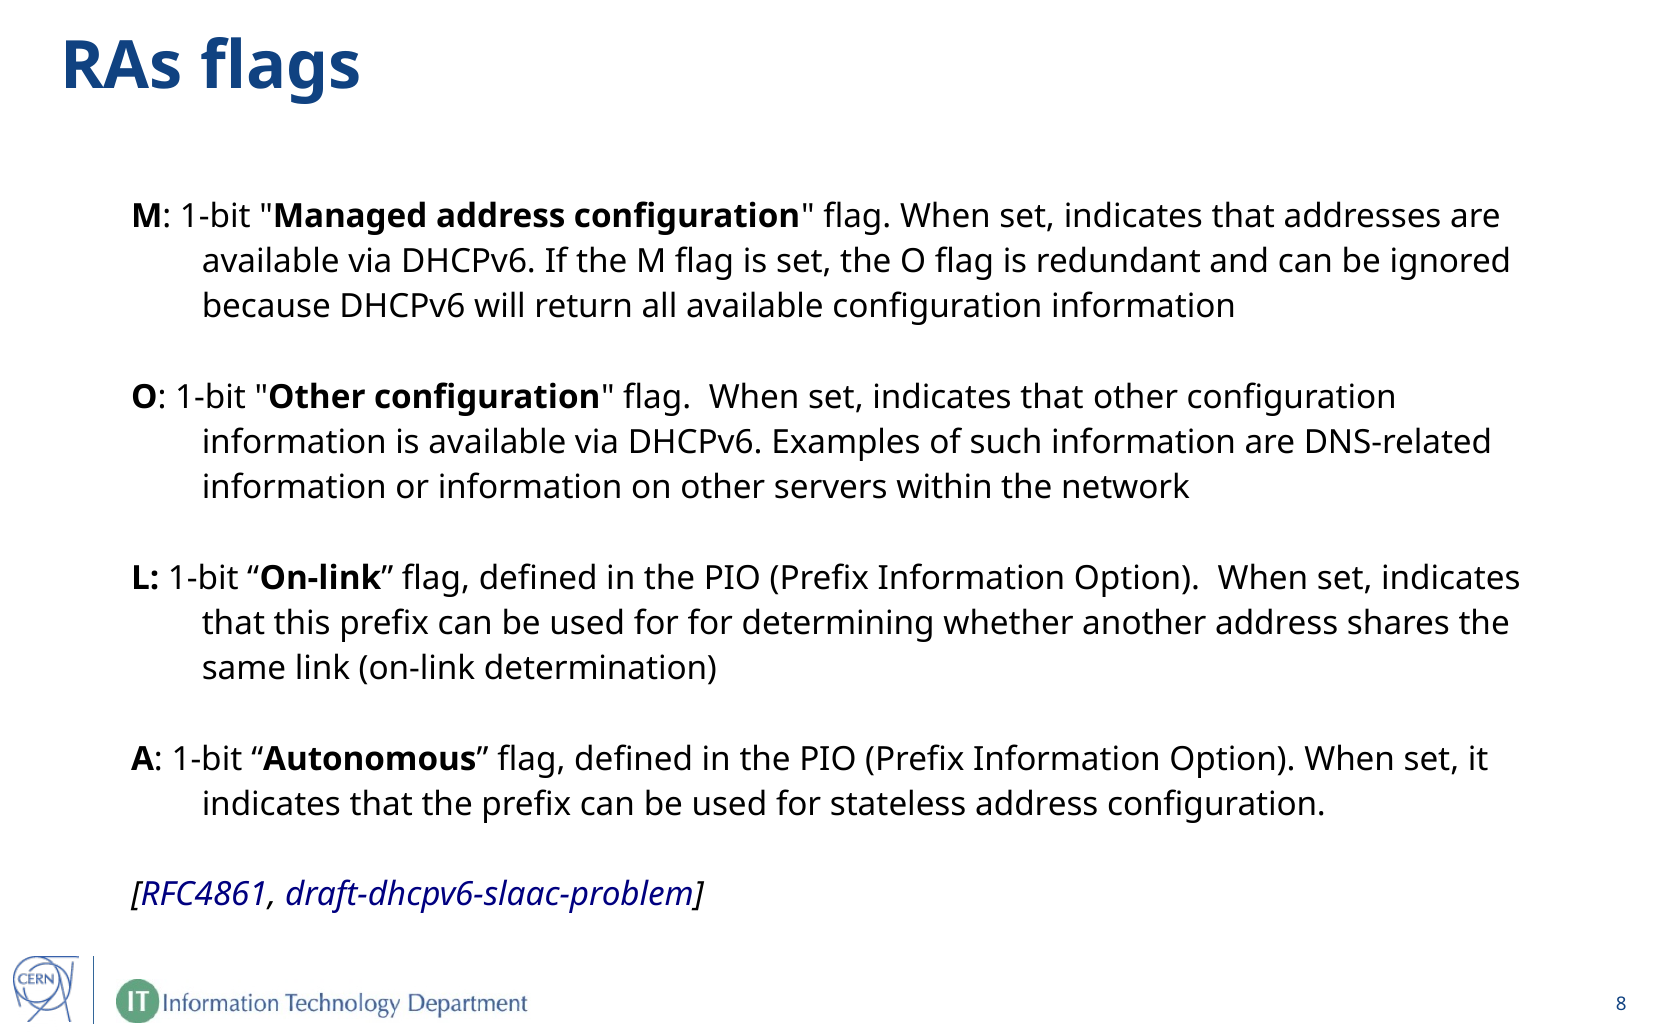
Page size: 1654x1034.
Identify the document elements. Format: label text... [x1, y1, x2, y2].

picture [13, 956, 79, 1032]
title RAs flags [60, 0, 1528, 138]
text_box M: 1-bit "Managed address configuration" flag. When set, indicates that addresses are available via DHCPv6. If the M flag is set, the O flag is redundant and can be ignored because DHCPv6 will return all available configuration information O: 1-bit "Other configuration" flag. When set, indicates that other configuration information is available via DHCPv6. Examples of such information are DNS-related information or information on other servers within the network L: 1-bit “On-link” flag, defined in the PIO (Prefix Information Option). When set, indicates that this prefix can be used for for determining whether another address shares the same link (on-link determination) A: 1-bit “Autonomous” flag, defined in the PIO (Prefix Information Option). When set, it indicates that the prefix can be used for stateless address configuration. [RFC4861, draft-dhcpv6-slaac-problem] [116, 184, 1606, 1034]
